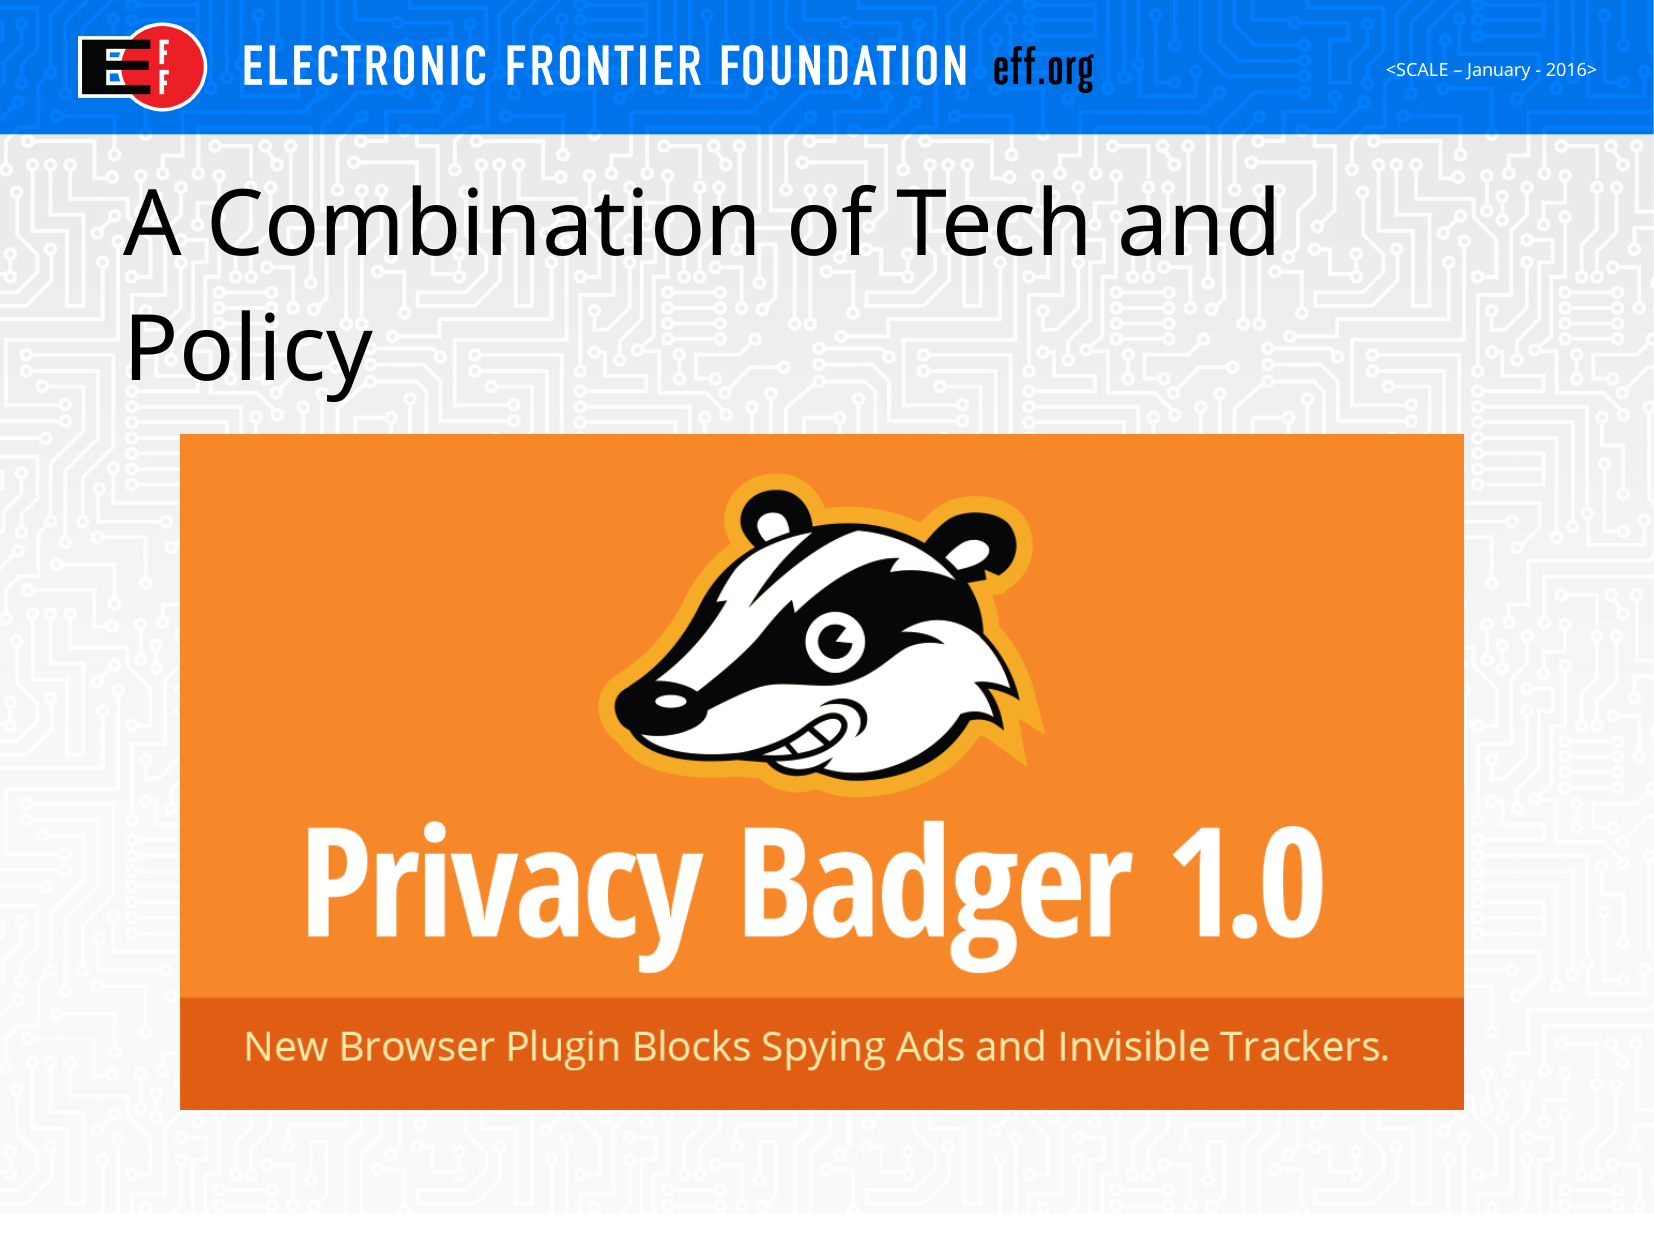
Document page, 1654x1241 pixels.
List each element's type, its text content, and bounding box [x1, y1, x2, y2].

picture [0, 0, 1654, 1213]
title A Combination of Tech and Policy [124, 179, 1530, 386]
